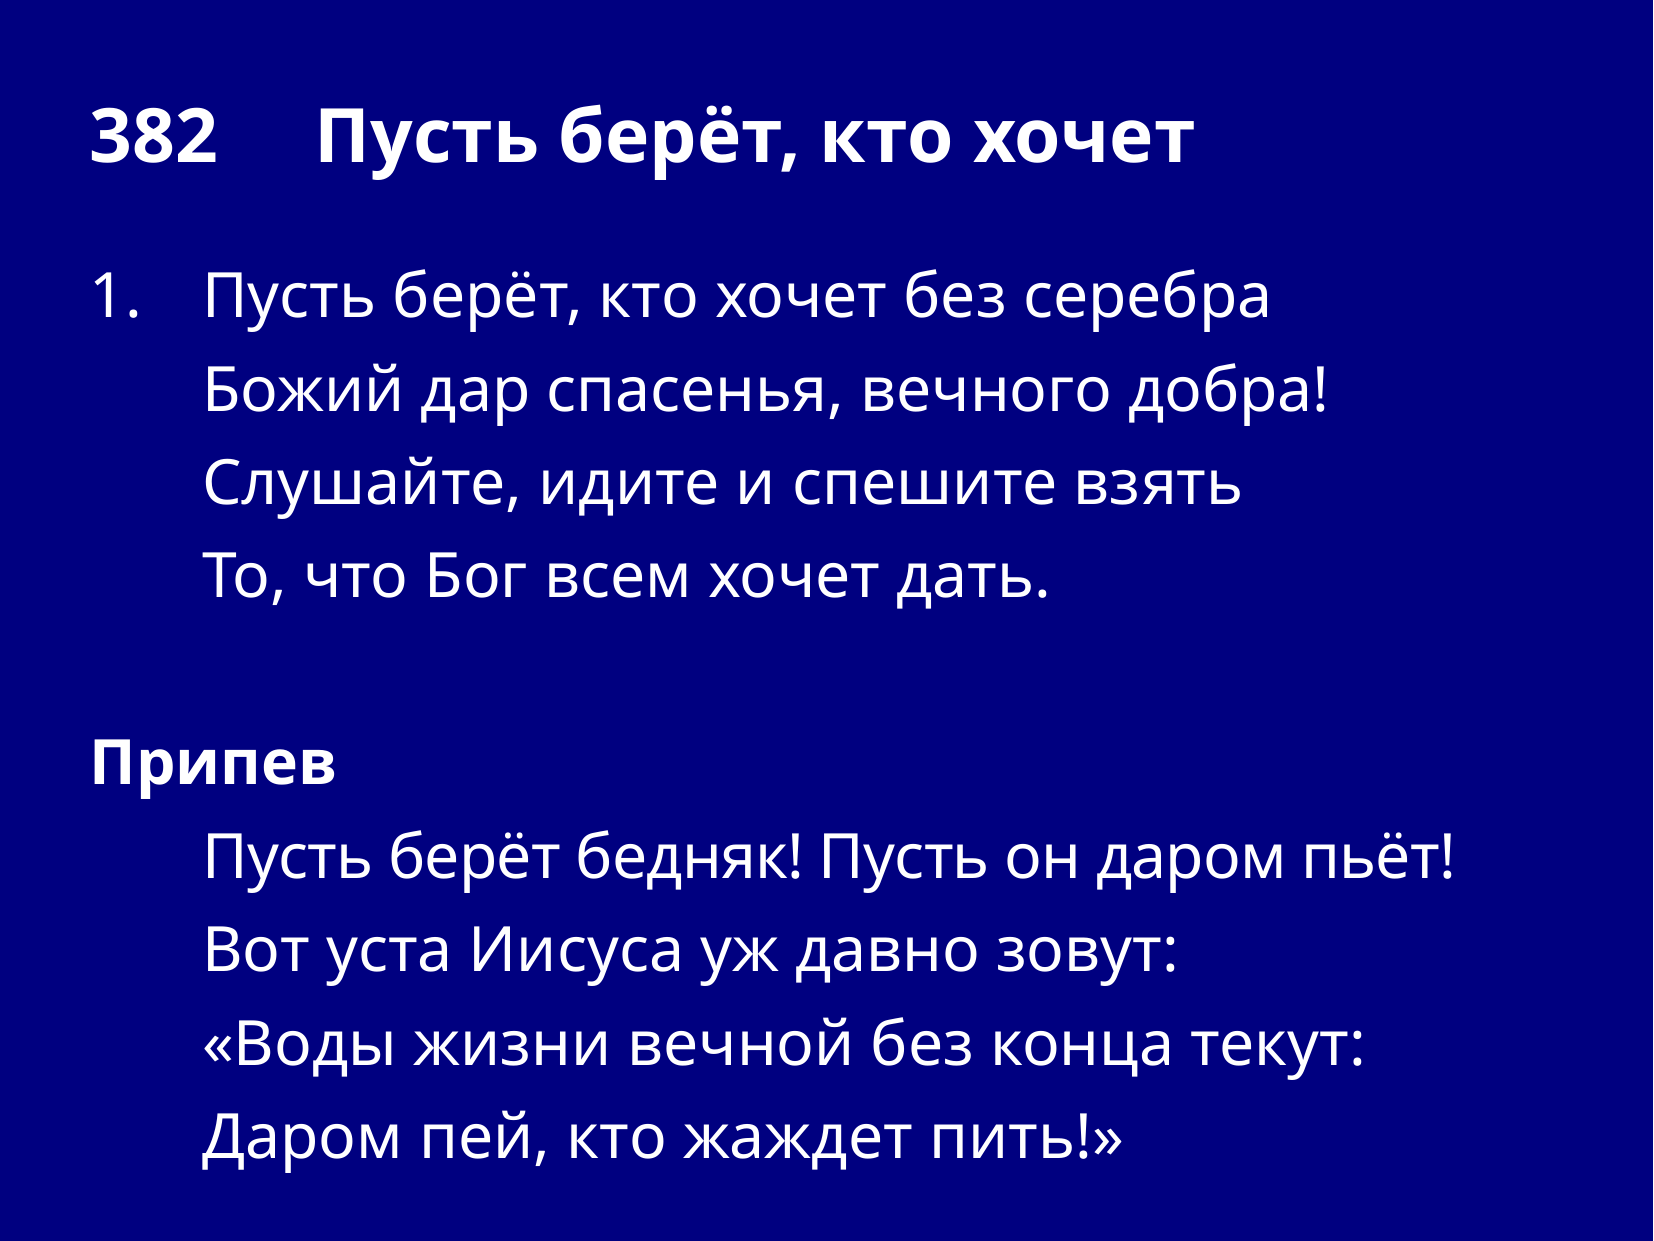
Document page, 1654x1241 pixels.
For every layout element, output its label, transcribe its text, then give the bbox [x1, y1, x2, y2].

text_box 382 Пусть берёт, кто хочет [75, 75, 1576, 188]
text_box 1. Пусть берёт, кто хочет без серебра Божий дар спасенья, вечного добра! Слушайте, идите и спешите взять То, что Бог всем хочет дать. Припев Пусть берёт бедняк! Пусть он даром пьёт! Вот уста Иисуса уж давно зовут: «Воды жизни вечной без конца текут: Даром пей, кто жаждет пить!» [75, 150, 1653, 1163]
